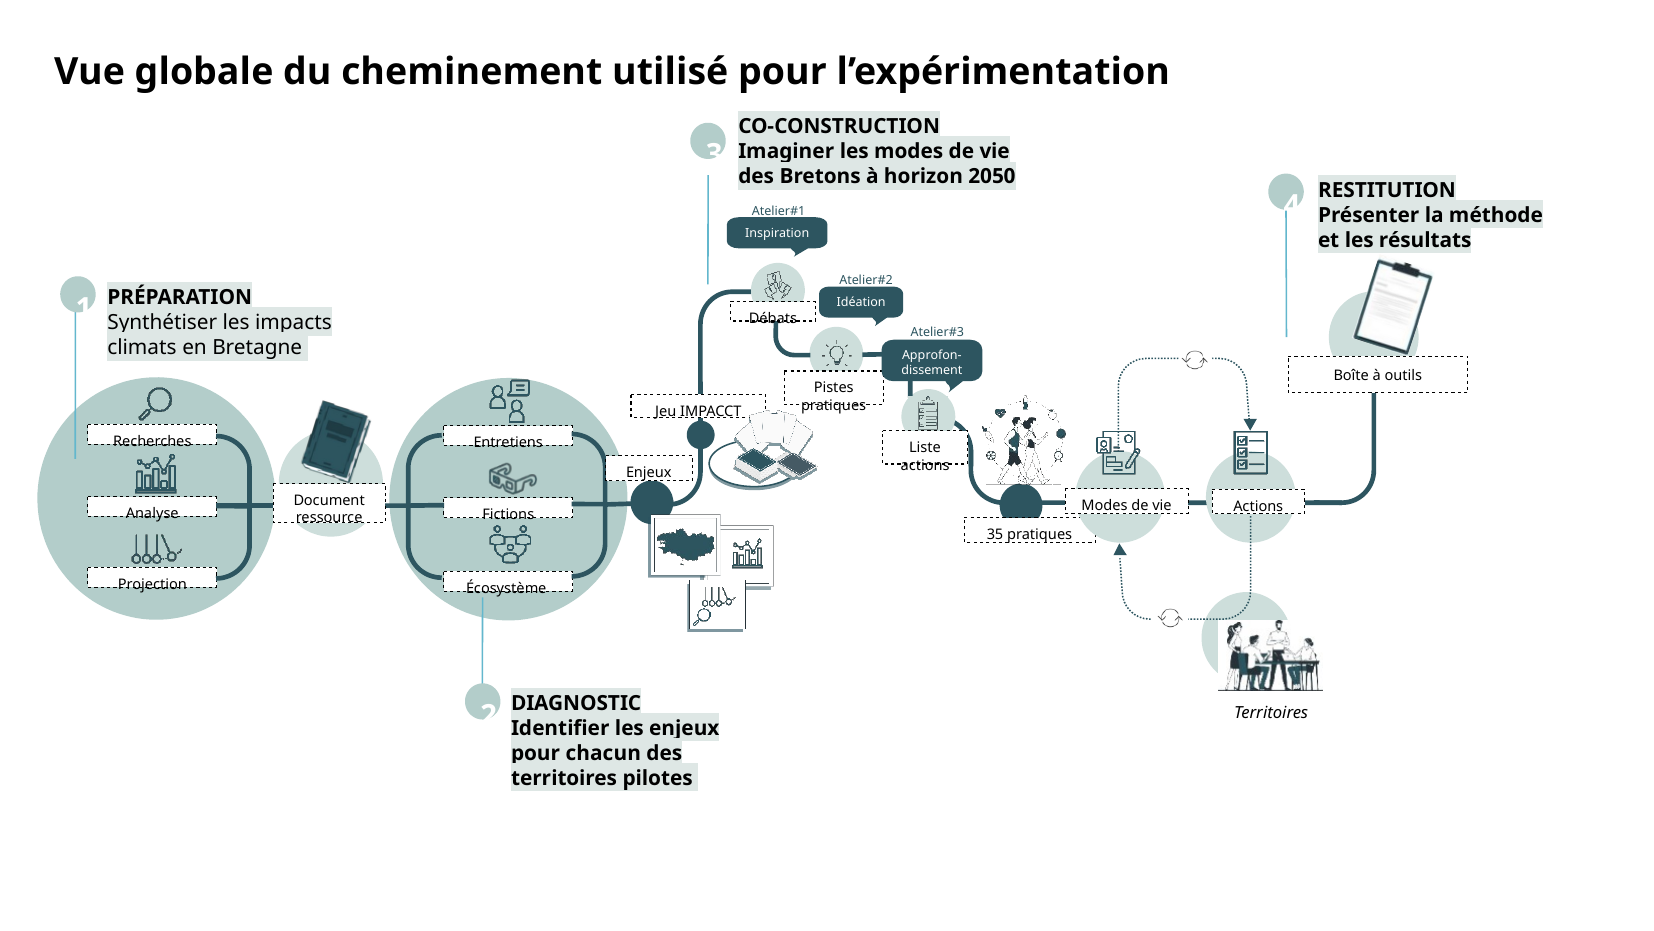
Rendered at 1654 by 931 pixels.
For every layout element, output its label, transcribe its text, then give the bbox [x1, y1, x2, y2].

text_box [389, 381, 602, 503]
picture [1218, 620, 1323, 691]
picture [488, 453, 538, 504]
text_box [635, 481, 668, 488]
picture [817, 337, 856, 368]
picture [480, 520, 540, 564]
picture [1223, 430, 1278, 475]
picture [1089, 429, 1147, 475]
text_box Enjeux [606, 456, 692, 481]
text_box [1177, 353, 1214, 386]
text_box Fictions [444, 498, 573, 518]
text_box [686, 420, 715, 450]
text_box [913, 389, 945, 395]
text_box [709, 448, 720, 483]
text_box RESTITUTION Présenter la méthode et les résultats [1303, 169, 1561, 259]
text_box Débats [730, 302, 816, 321]
picture [758, 269, 796, 300]
picture [907, 395, 948, 430]
text_box Actions [1212, 489, 1305, 514]
text_box [1408, 327, 1419, 356]
text_box Liste actions [883, 431, 968, 464]
text_box Pistes pratiques [784, 371, 884, 404]
text_box [278, 447, 314, 484]
text_box Territoires [1215, 694, 1327, 719]
text_box Recherches [88, 424, 217, 444]
text_box [1075, 460, 1165, 489]
text_box Boîte à outils [1288, 356, 1468, 393]
text_box [901, 397, 956, 431]
text_box [1151, 599, 1189, 637]
text_box Vue globale du cheminement utilisé pour l’expérimentation [39, 40, 1224, 101]
text_box Analyse [88, 497, 217, 516]
picture [123, 532, 190, 566]
text_box CO-CONSTRUCTION Imaginer les modes de vie des Bretons à horizon 2050 [723, 105, 1057, 195]
picture [623, 386, 826, 665]
text_box 4 [1268, 173, 1304, 210]
text_box [751, 269, 805, 302]
text_box [1328, 292, 1403, 356]
text_box Approf. [896, 382, 949, 387]
text_box [389, 507, 623, 621]
text_box [538, 381, 620, 456]
text_box [296, 523, 366, 537]
picture [132, 385, 178, 421]
picture [1157, 604, 1183, 631]
picture [970, 387, 1074, 493]
text_box Jeu IMPACCT [631, 394, 720, 418]
text_box 2 [465, 683, 501, 720]
text_box [1230, 592, 1288, 620]
text_box [1243, 418, 1257, 430]
text_box [761, 262, 795, 269]
text_box Inspiration [726, 217, 828, 257]
text_box 3 [690, 122, 726, 159]
picture [1351, 254, 1435, 356]
text_box [1078, 514, 1162, 556]
text_box Idéation [819, 286, 904, 327]
text_box Écosystème [444, 571, 573, 591]
text_box Entretiens [444, 426, 573, 445]
picture [130, 453, 181, 494]
picture [1181, 346, 1208, 373]
text_box [1201, 592, 1249, 674]
text_box Atelier#3 [891, 316, 984, 338]
picture [481, 377, 538, 427]
text_box Approfon-dissement [881, 339, 983, 393]
text_box [809, 326, 864, 371]
text_box [608, 481, 627, 502]
picture [285, 386, 384, 496]
text_box Document ressource [273, 484, 385, 523]
text_box Atelier#2 [820, 264, 913, 286]
text_box DIAGNOSTIC Identifier les enjeux pour chacun des territoires pilotes [496, 682, 785, 797]
text_box [362, 451, 383, 484]
text_box [999, 493, 1043, 518]
text_box Modes de vie [1065, 489, 1188, 514]
text_box Projection [88, 567, 217, 587]
text_box [37, 377, 275, 620]
text_box 35 pratiques [964, 518, 1095, 542]
text_box 1 [60, 276, 96, 313]
text_box PRÉPARATION Synthétiser les impacts climats en Bretagne [92, 276, 403, 366]
text_box [1205, 460, 1296, 543]
text_box Atelier#1 [732, 195, 825, 217]
